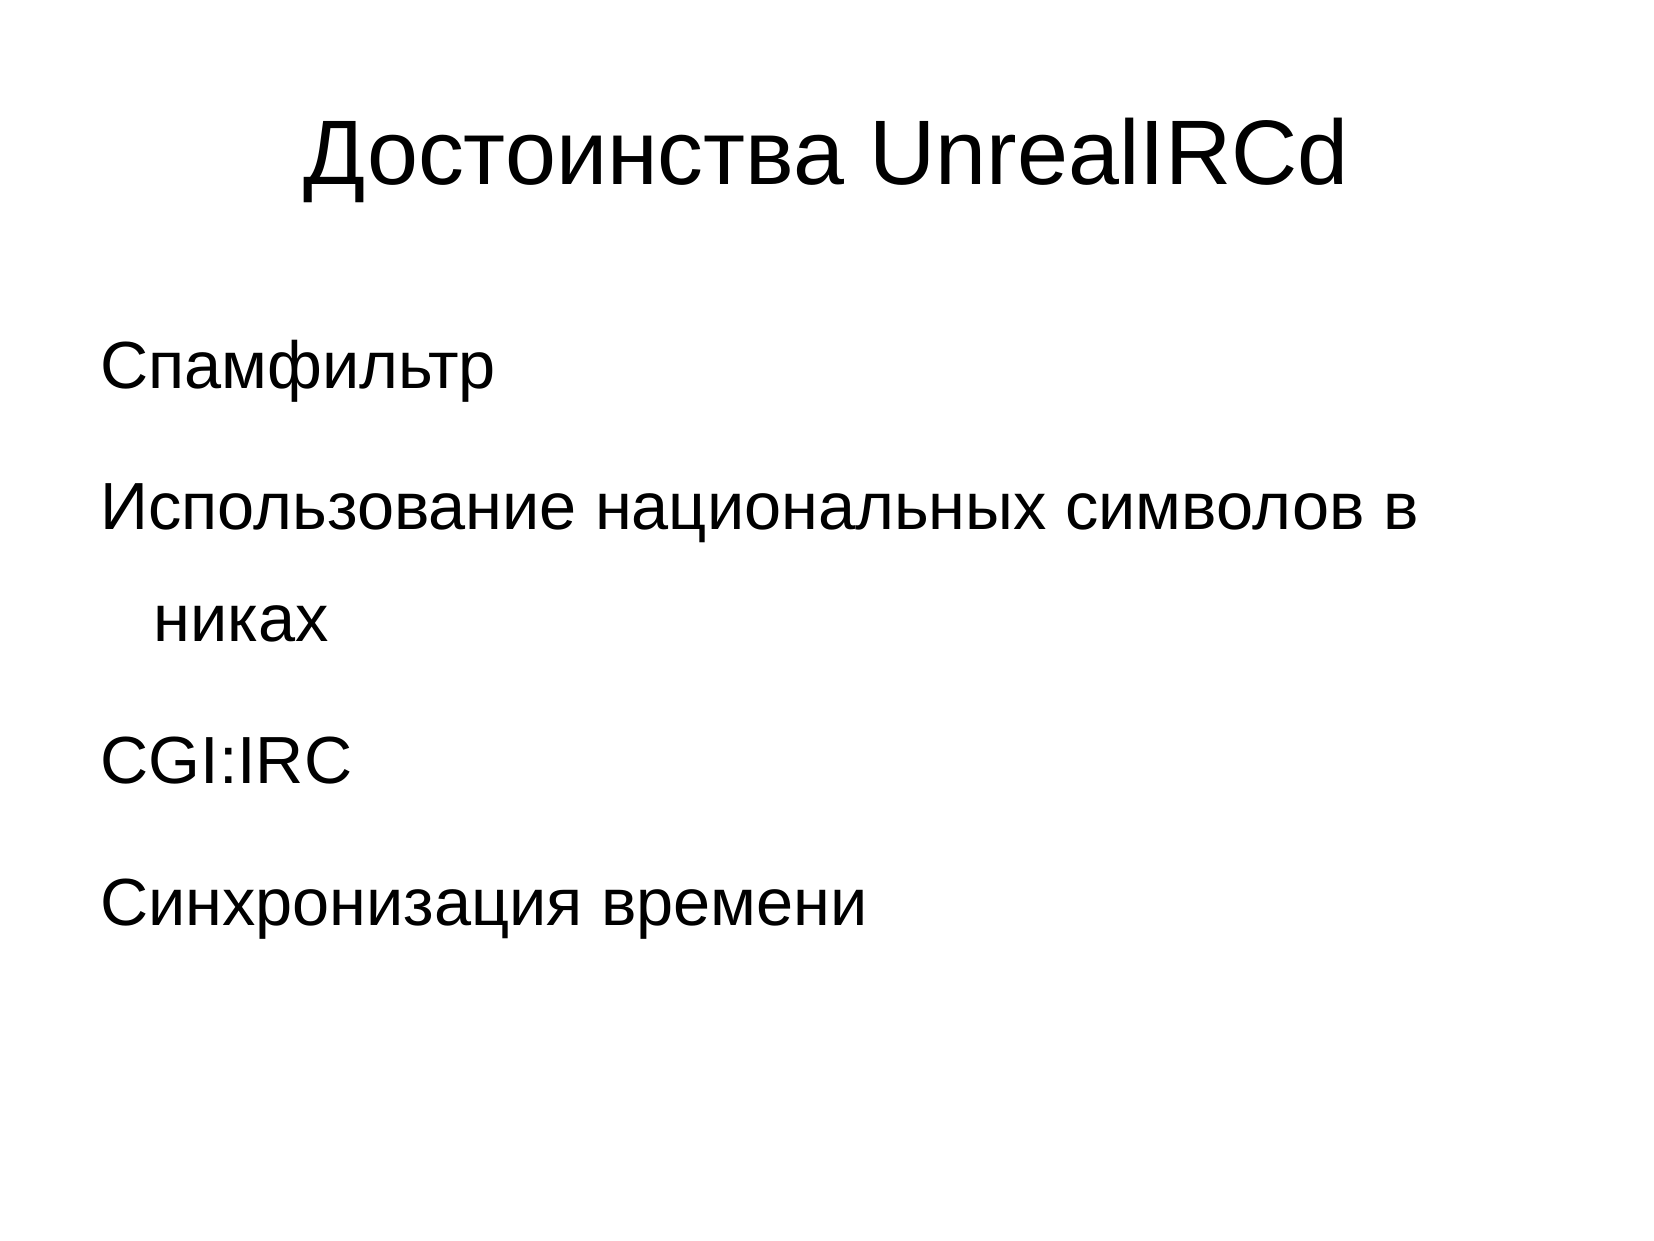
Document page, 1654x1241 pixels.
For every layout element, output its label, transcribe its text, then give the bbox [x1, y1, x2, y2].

title Достоинства UnrealIRCd [82, 56, 1571, 250]
list Спамфильтр Использование национальных символов в никах CGI:IRC Синхронизация времени [82, 290, 1571, 1094]
